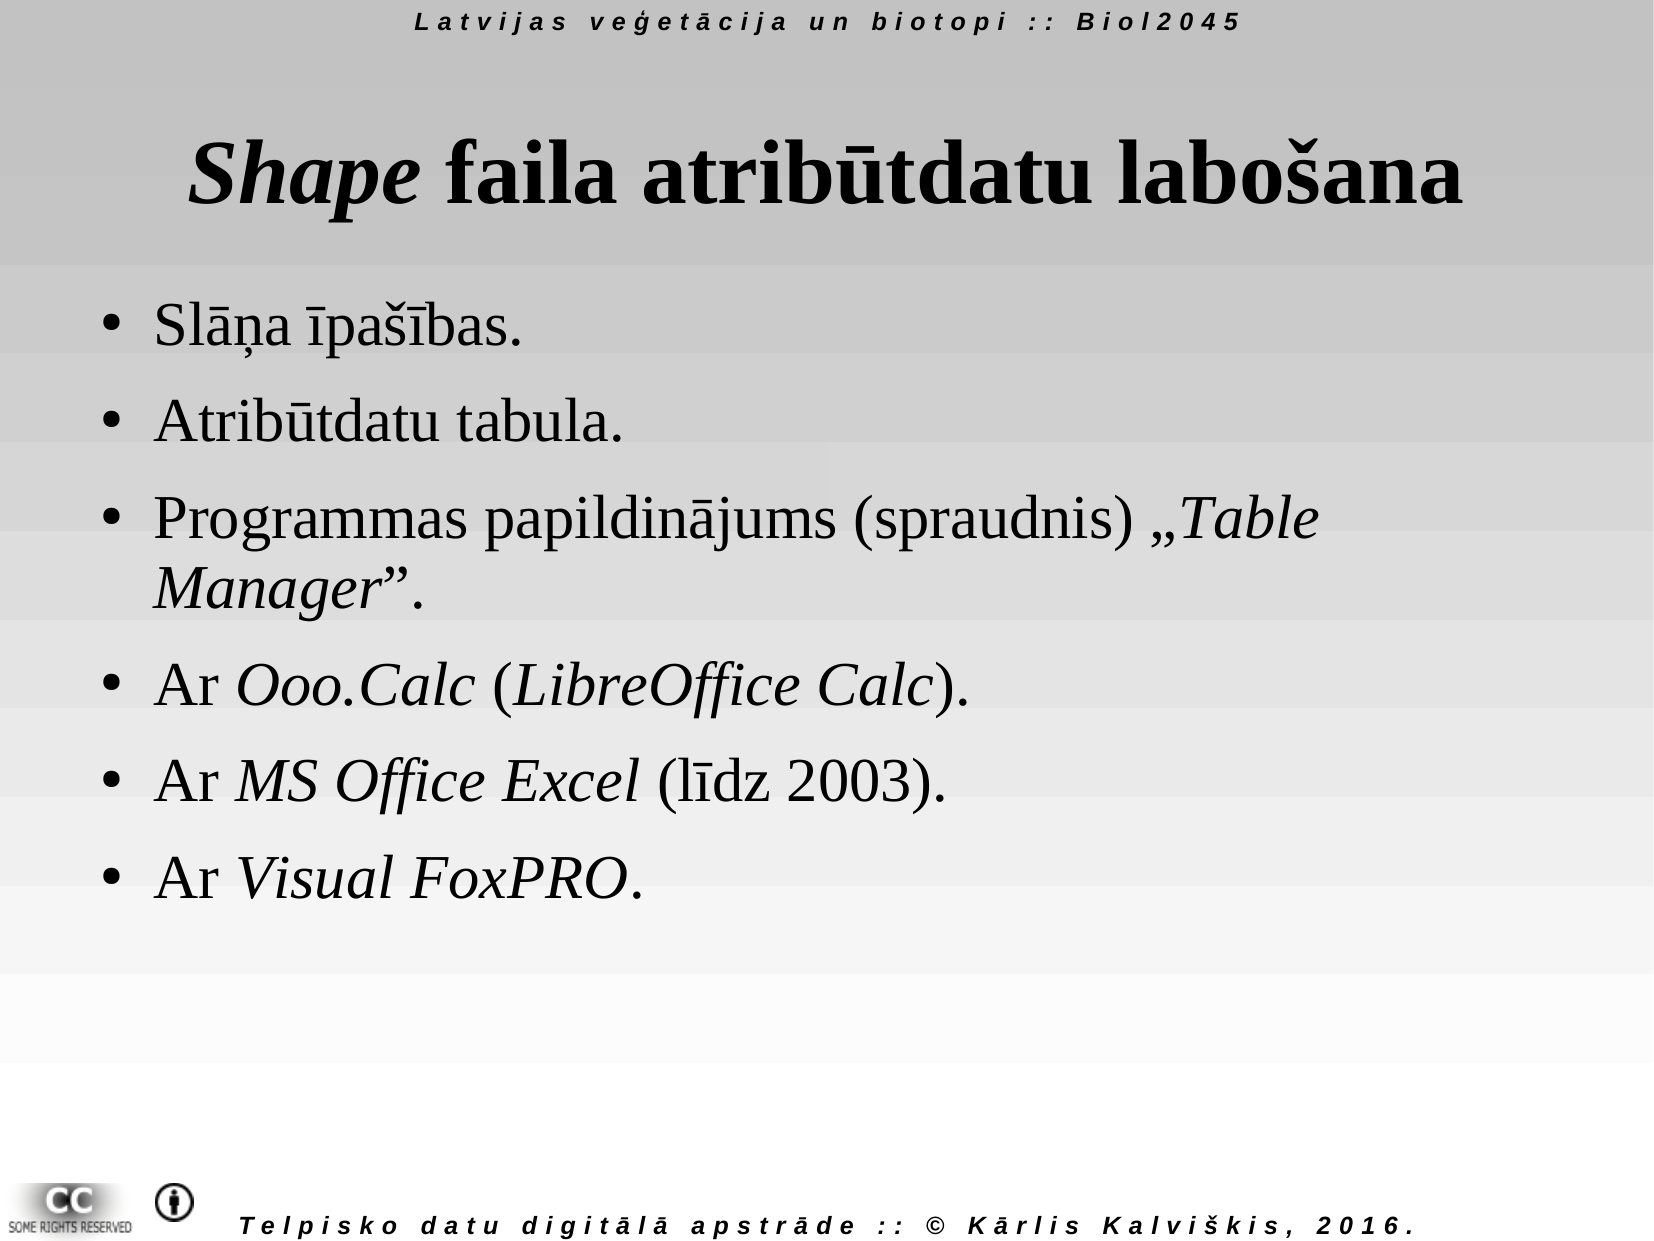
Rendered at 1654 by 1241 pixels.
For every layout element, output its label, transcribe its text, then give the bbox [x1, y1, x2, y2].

title Shape faila atribūtdatu labošana [29, 56, 1625, 289]
list Slāņa īpašības. Atribūtdatu tabula. Programmas papildinājums (spraudnis) „Table Manager”. Ar Ooo.Calc (LibreOffice Calc). Ar MS Office Excel (līdz 2003). Ar Visual FoxPRO. [82, 289, 1571, 1098]
picture [0, 0, 1654, 1241]
